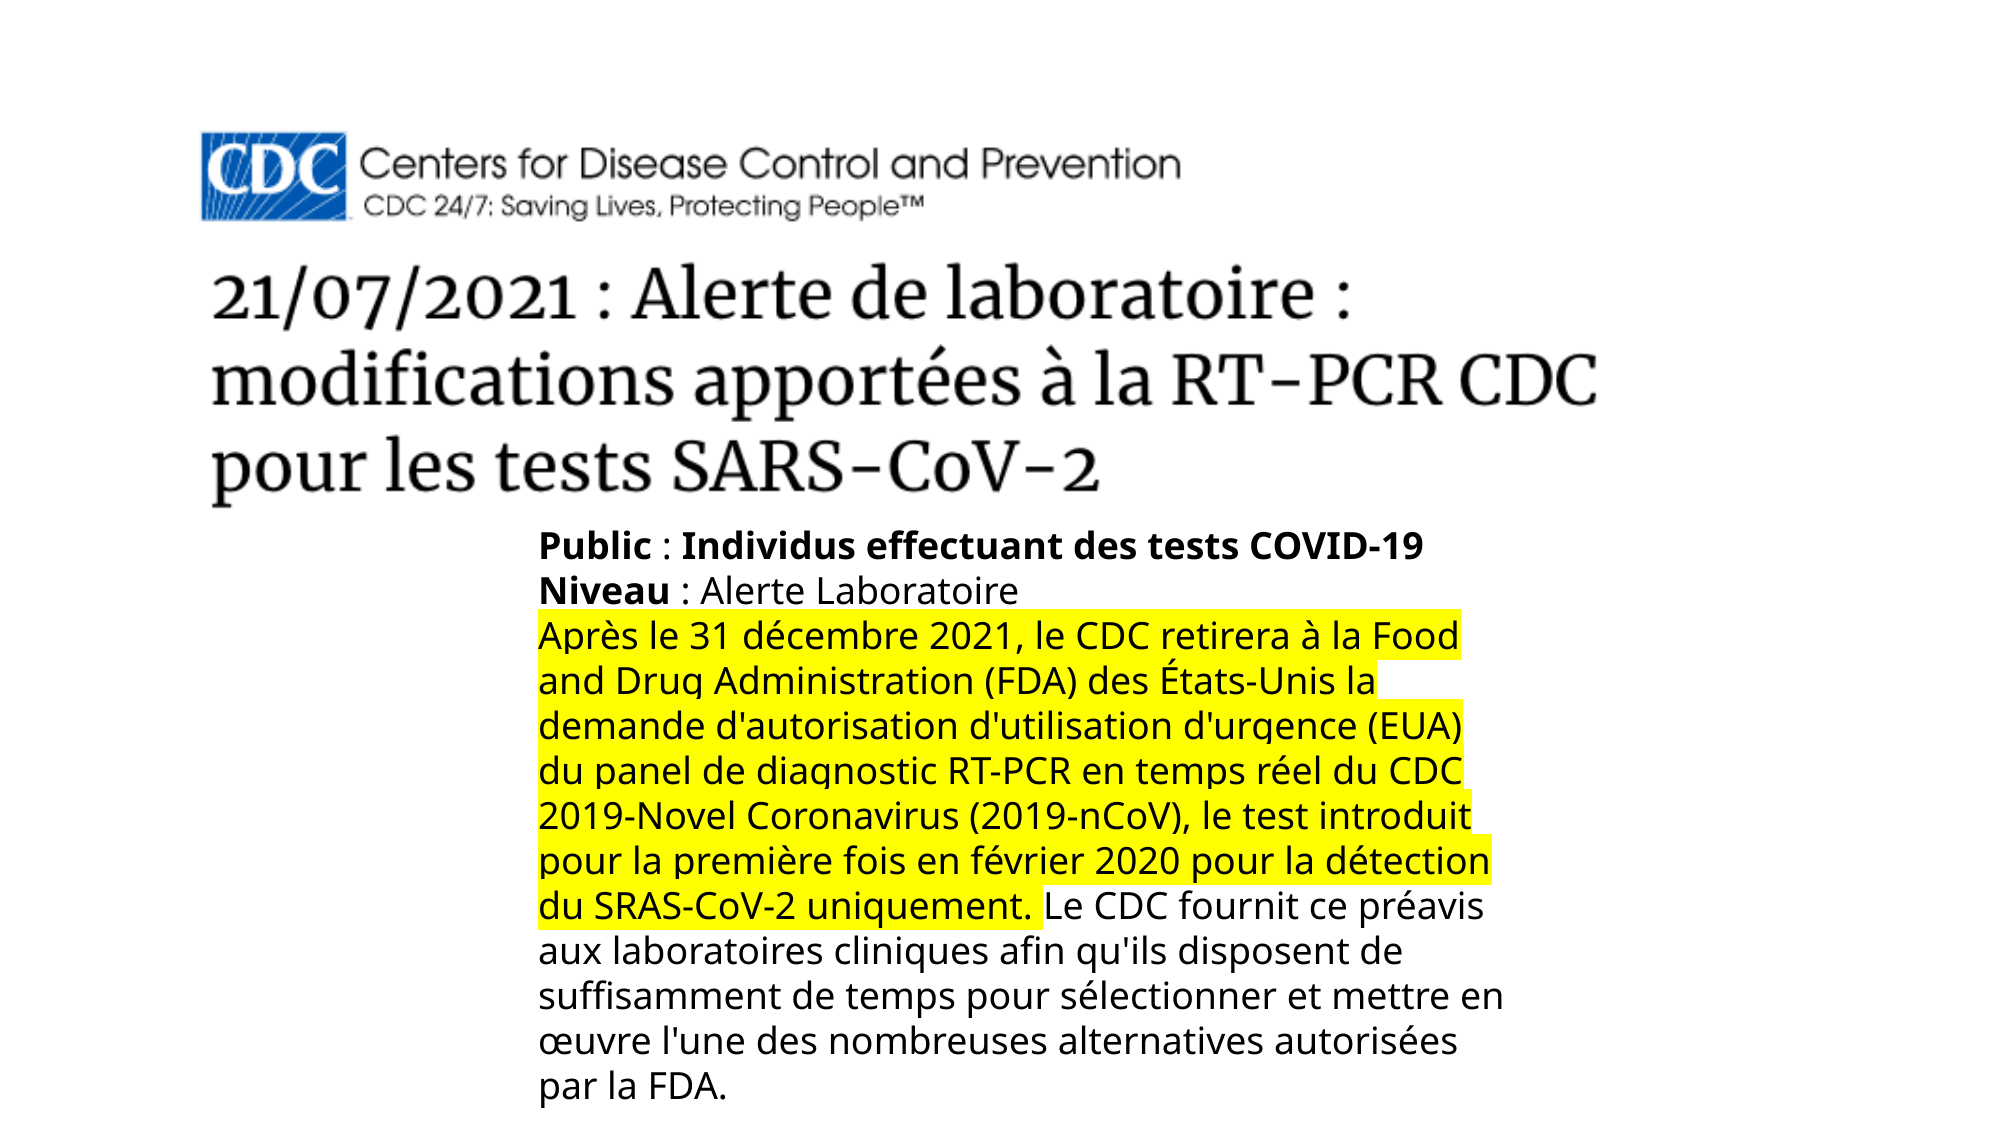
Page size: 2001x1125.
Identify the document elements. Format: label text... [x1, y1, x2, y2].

picture [192, 119, 1193, 249]
text_box Public : Individus effectuant des tests COVID-19 Niveau : Alerte Laboratoire Après le 31 décembre 2021, le CDC retirera à la Food and Drug Administration (FDA) des États-Unis la demande d'autorisation d'utilisation d'urgence (EUA) du panel de diagnostic RT-PCR en temps réel du CDC 2019-Novel Coronavirus (2019-nCoV), le test introduit pour la première fois en février 2020 pour la détection du SRAS-CoV-2 uniquement. Le CDC fournit ce préavis aux laboratoires cliniques afin qu'ils disposent de suffisamment de temps pour sélectionner et mettre en œuvre l'une des nombreuses alternatives autorisées par la FDA. [523, 514, 1523, 1114]
picture [192, 257, 1630, 513]
